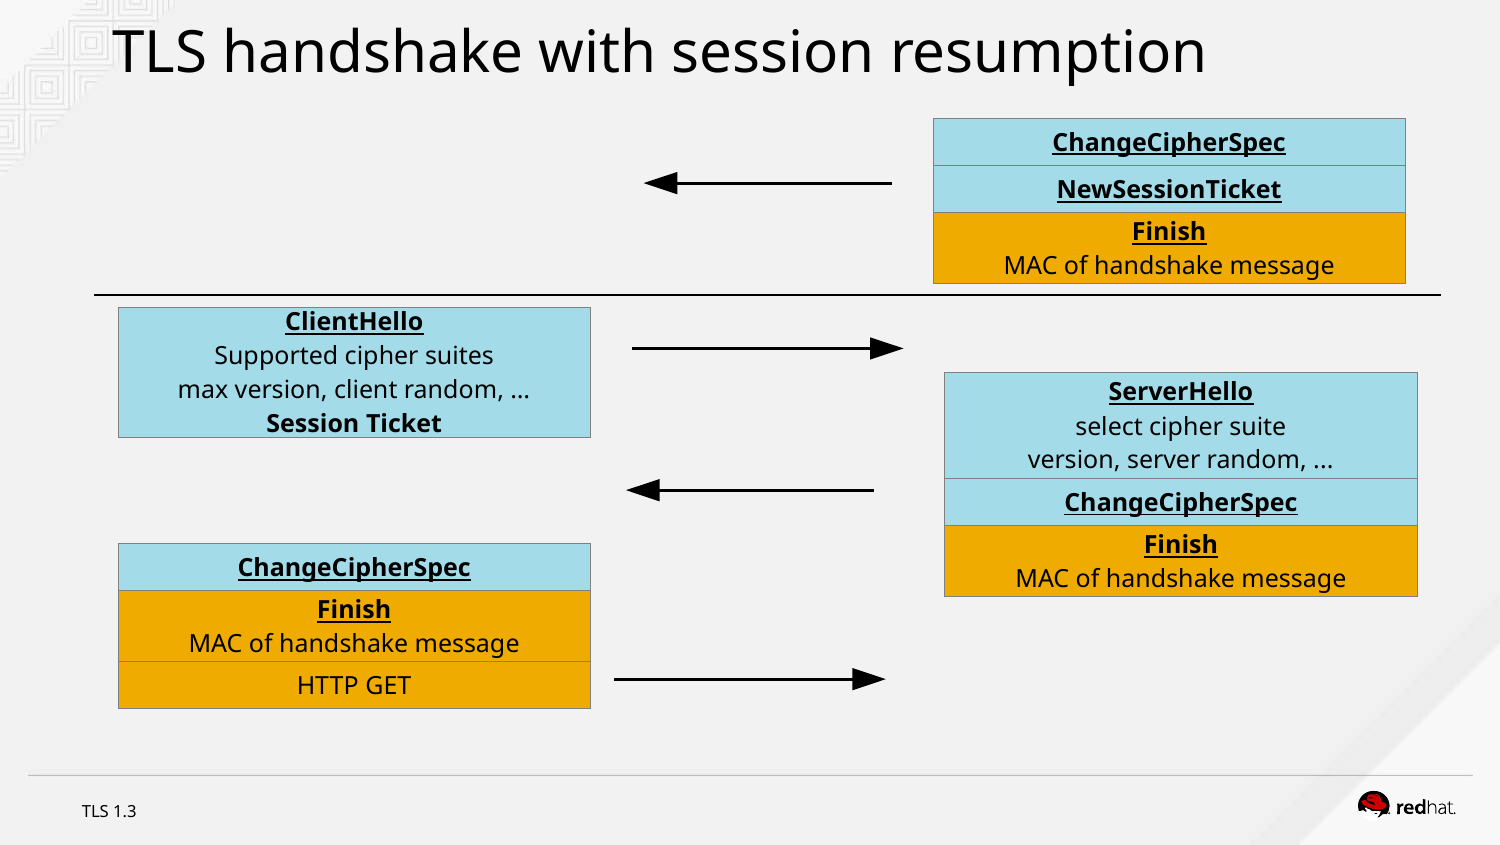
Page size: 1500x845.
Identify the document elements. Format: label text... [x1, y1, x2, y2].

text_box Finish MAC of handshake message [944, 526, 1418, 597]
text_box NewSessionTicket [933, 165, 1406, 213]
text_box Finish MAC of handshake message [933, 213, 1406, 284]
picture [0, 0, 1500, 845]
text_box Finish MAC of handshake message [118, 591, 591, 661]
text_box ChangeCipherSpec [933, 118, 1406, 165]
text_box ServerHello select cipher suite version, server random, ... [944, 372, 1418, 478]
text_box ChangeCipherSpec [944, 478, 1418, 526]
title TLS handshake with session resumption [112, 0, 1388, 91]
text_box HTTP GET [118, 661, 591, 709]
text_box ClientHello Supported cipher suites max version, client random, … Session Ticket [118, 307, 591, 438]
text_box ChangeCipherSpec [118, 543, 591, 591]
